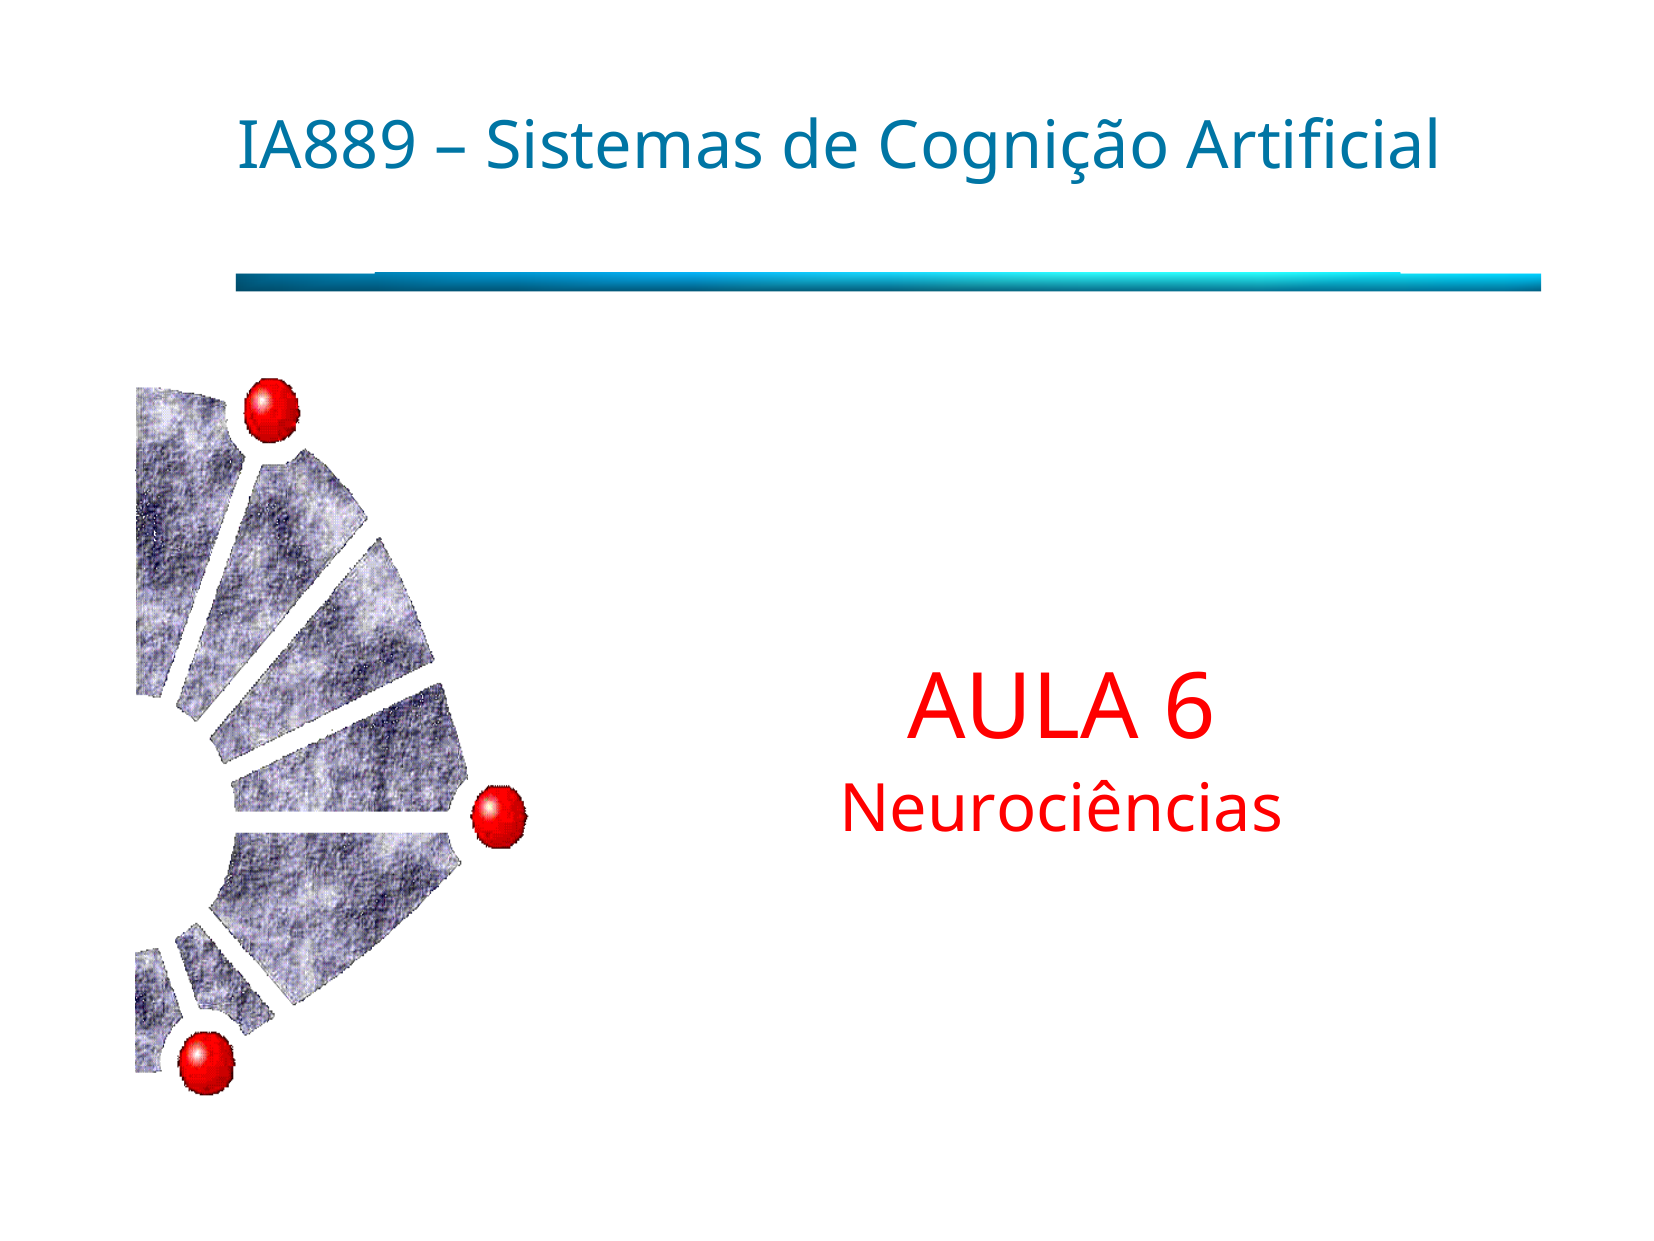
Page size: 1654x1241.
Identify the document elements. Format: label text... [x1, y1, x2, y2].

subtitle AULA 6 Neurociências [553, 309, 1534, 1182]
picture [125, 272, 1654, 295]
title IA889 – Sistemas de Cognição Artificial [61, 35, 1620, 250]
chart [135, 324, 562, 1112]
